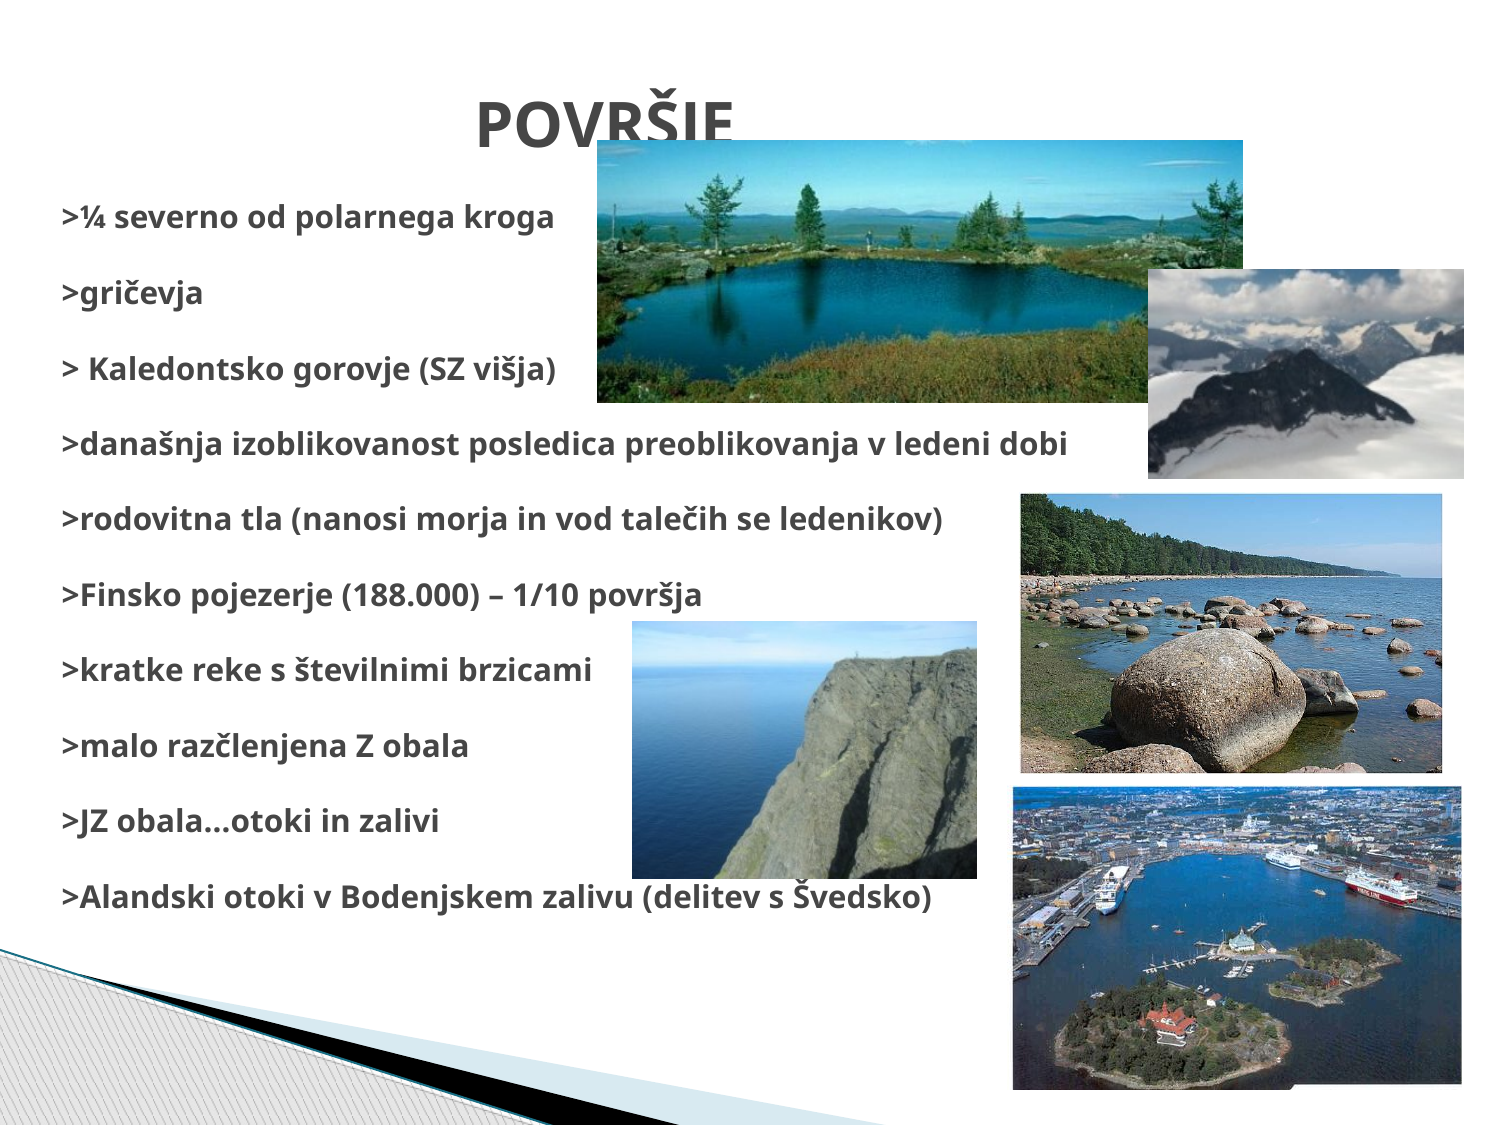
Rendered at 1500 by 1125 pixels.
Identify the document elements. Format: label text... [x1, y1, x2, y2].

title POVRŠJE >¼ severno od polarnega kroga >gričevja > Kaledontsko gorovje (SZ višja) >današnja izoblikovanost posledica preoblikovanja v ledeni dobi >rodovitna tla (nanosi morja in vod talečih se ledenikov) >Finsko pojezerje (188.000) – 1/10 površja >kratke reke s številnimi brzicami >malo razčlenjena Z obala >JZ obala…otoki in zalivi >Alandski otoki v Bodenjskem zalivu (delitev s Švedsko) [46, 0, 1397, 961]
picture [1019, 492, 1443, 774]
picture [632, 621, 977, 879]
picture [1007, 785, 1462, 1090]
picture [597, 140, 1464, 479]
